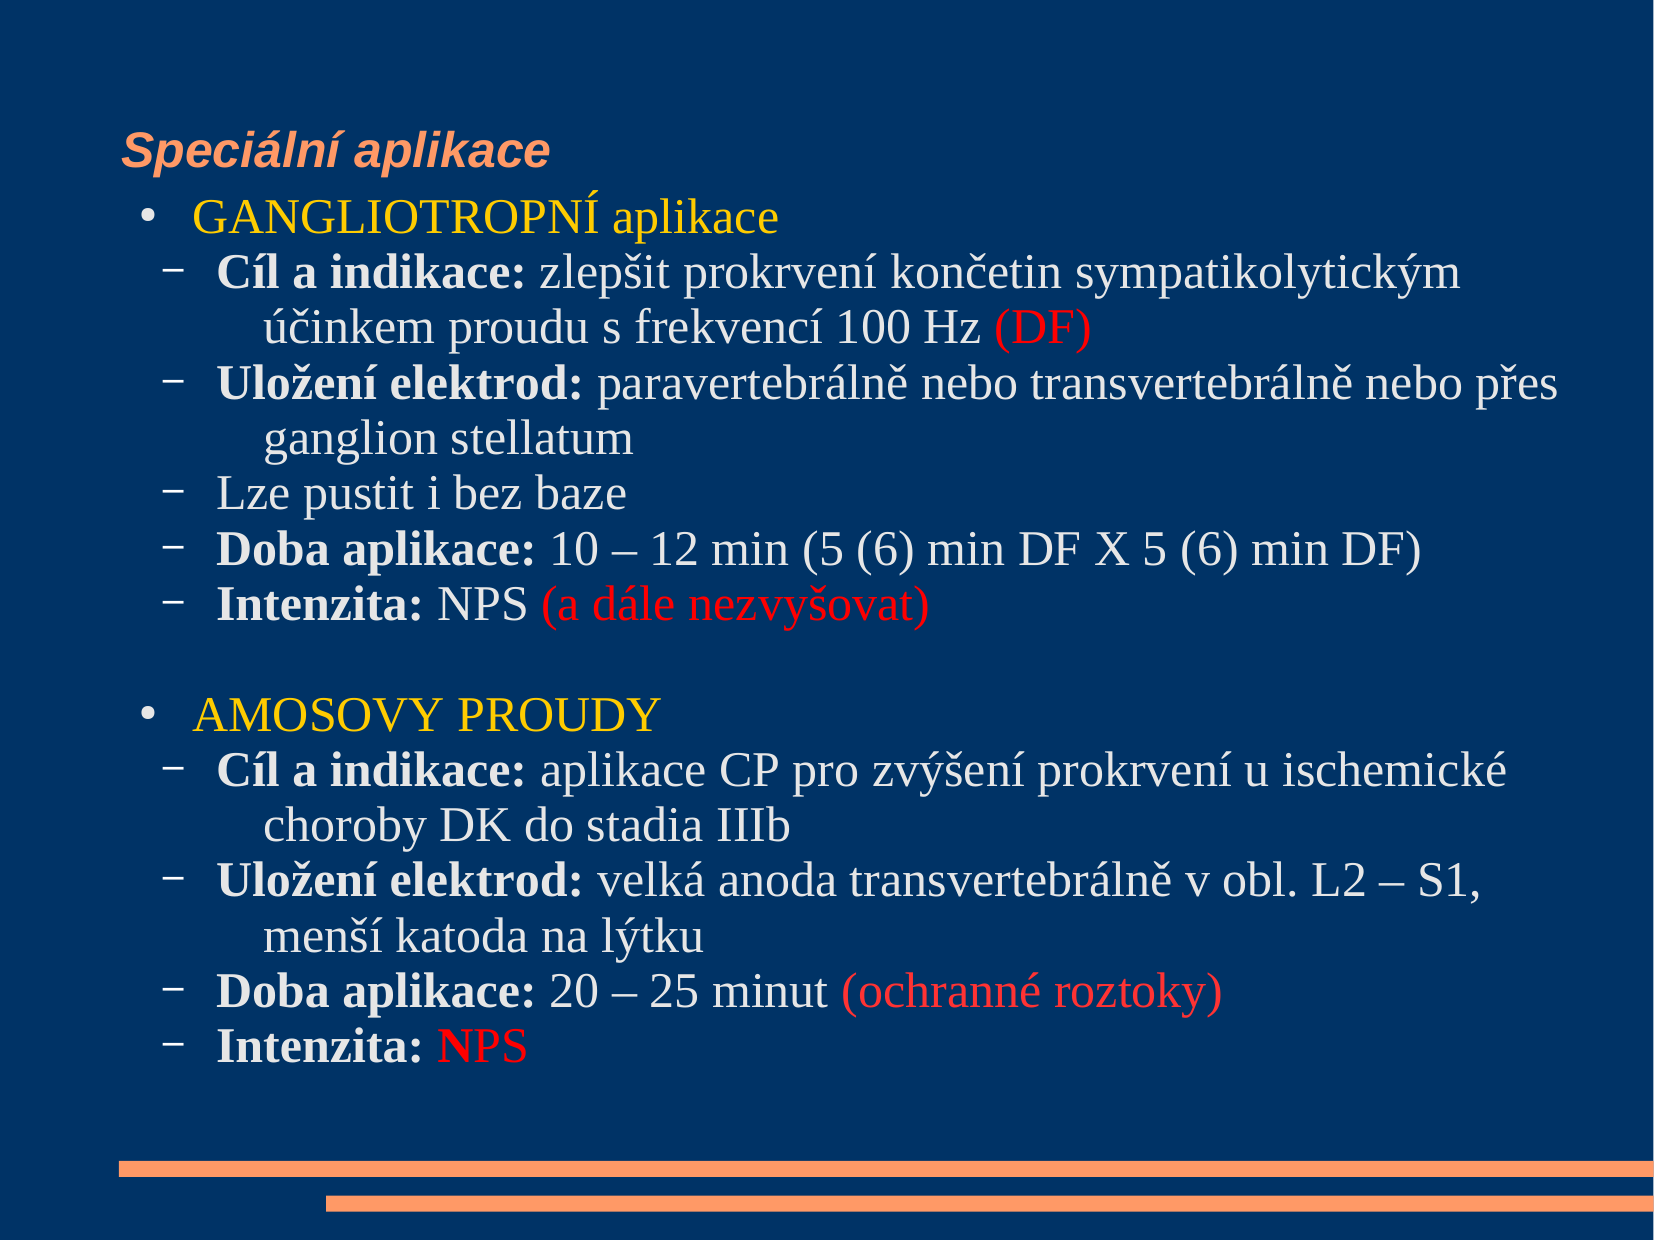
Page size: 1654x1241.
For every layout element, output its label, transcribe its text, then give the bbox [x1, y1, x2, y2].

list GANGLIOTROPNÍ aplikace Cíl a indikace: zlepšit prokrvení končetin sympatikolytickým účinkem proudu s frekvencí 100 Hz (DF) Uložení elektrod: paravertebrálně nebo transvertebrálně nebo přes ganglion stellatum Lze pustit i bez baze Doba aplikace: 10 – 12 min (5 (6) min DF X 5 (6) min DF) Intenzita: NPS (a dále nezvyšovat) AMOSOVY PROUDY Cíl a indikace: aplikace CP pro zvýšení prokrvení u ischemické choroby DK do stadia IIIb Uložení elektrod: velká anoda transvertebrálně v obl. L2 – S1, menší katoda na lýtku Doba aplikace: 20 – 25 minut (ochranné roztoky) Intenzita: NPS [121, 188, 1561, 1134]
title Speciální aplikace [121, 46, 1534, 188]
